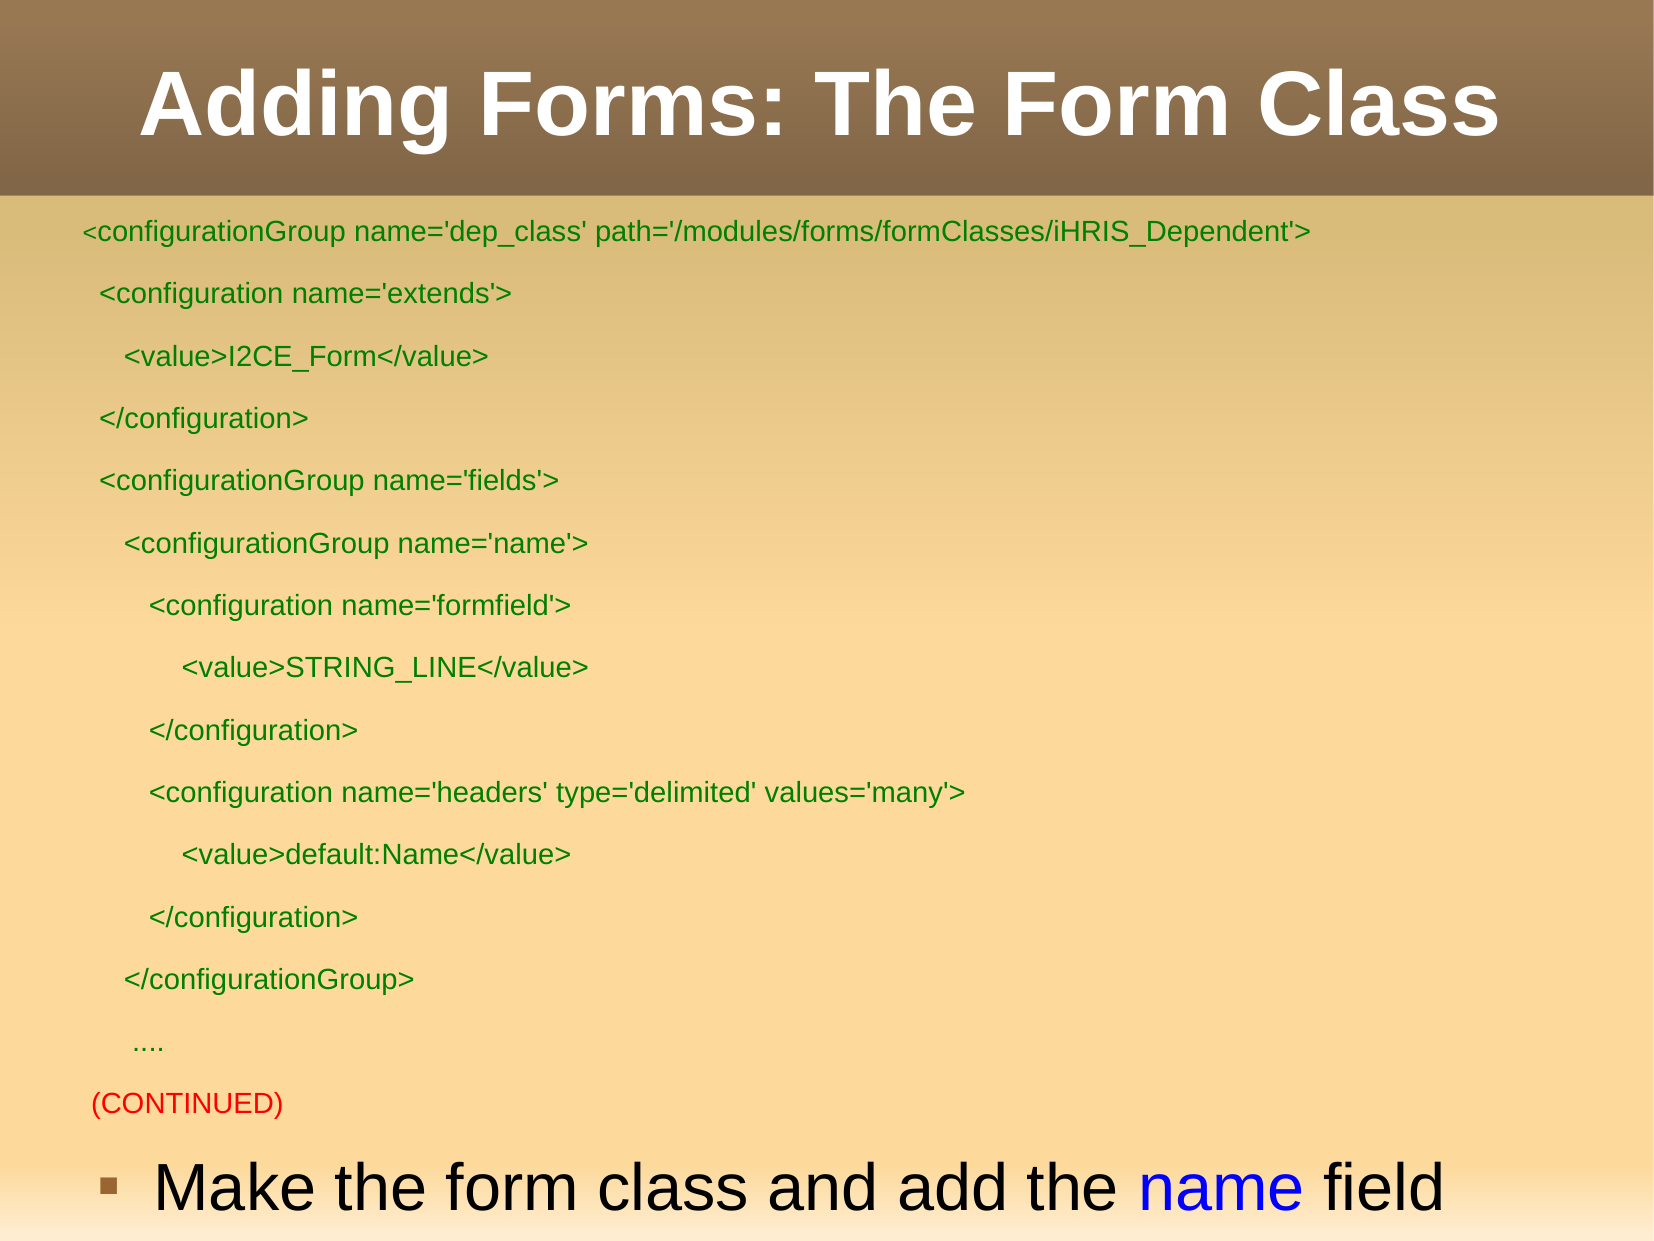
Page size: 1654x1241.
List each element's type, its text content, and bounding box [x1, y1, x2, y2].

picture [0, 0, 1654, 1241]
list <configurationGroup name='dep_class' path='/modules/forms/formClasses/iHRIS_Dependent'> <configuration name='extends'> <value>I2CE_Form</value> </configuration> <configurationGroup name='fields'> <configurationGroup name='name'> <configuration name='formfield'> <value>STRING_LINE</value> </configuration> <configuration name='headers' type='delimited' values='many'> <value>default:Name</value> </configuration> </configurationGroup> .... (CONTINUED) Make the form class and add the name field [82, 215, 1571, 1225]
title Adding Forms: The Form Class [76, 7, 1565, 200]
